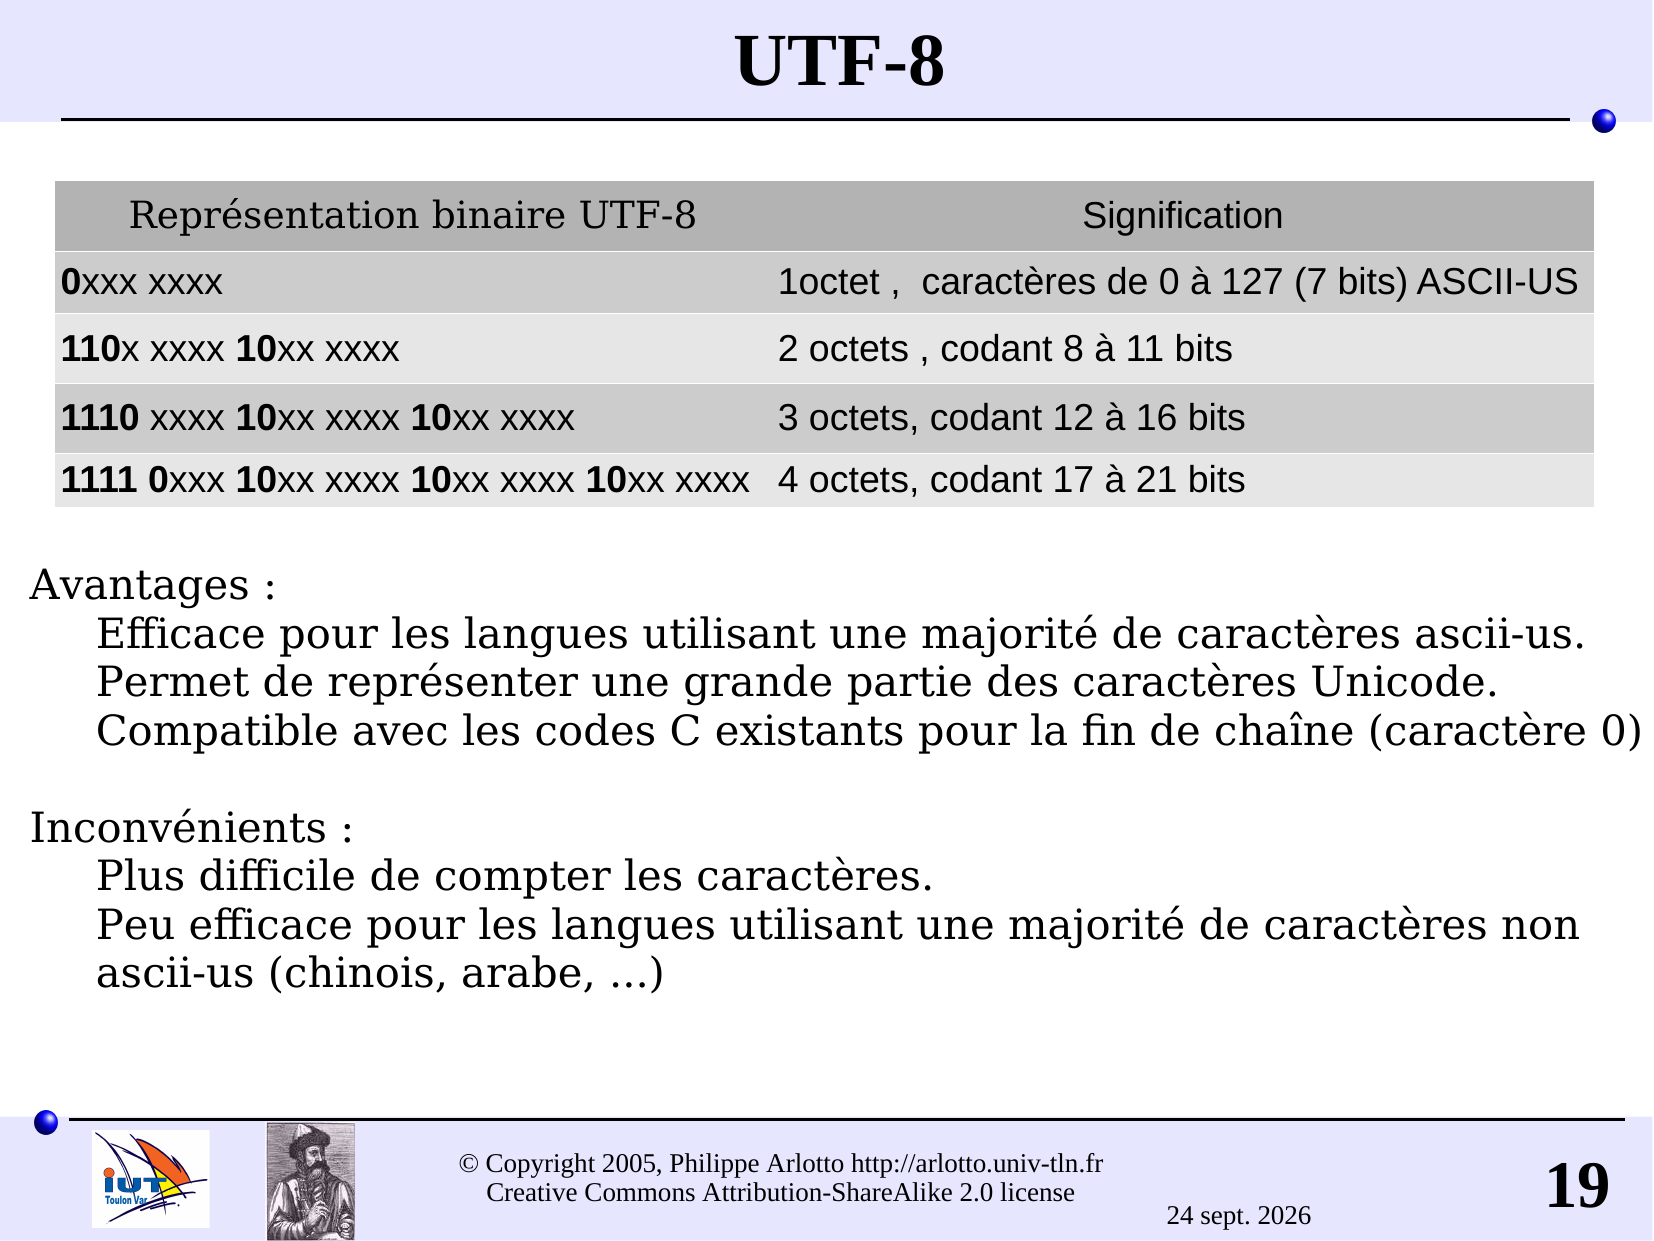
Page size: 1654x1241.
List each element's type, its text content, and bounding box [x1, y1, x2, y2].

title UTF-8 [95, 11, 1585, 110]
picture [265, 1122, 355, 1241]
table_cell 1111 0xxx 10xx xxxx 10xx xxxx 10xx xxxx [55, 454, 772, 507]
table_header Signification [772, 181, 1594, 251]
table_cell 110x xxxx 10xx xxxx [55, 314, 772, 383]
text_box Avantages : Efficace pour les langues utilisant une majorité de caractères ascii-us. Permet de représenter une grande partie des caractères Unicode. Compatible avec les codes C existants pour la fin de chaîne (caractère 0) Inconvénients : Plus difficile de compter les caractères. Peu efficace pour les langues utilisant une majorité de caractères non ascii-us (chinois, arabe, ...) [29, 561, 1646, 1095]
table_cell 0xxx xxxx [55, 252, 772, 313]
table_cell 1octet , caractères de 0 à 127 (7 bits) ASCII-US [772, 252, 1594, 313]
table_header Représentation binaire UTF-8 [55, 181, 772, 251]
table_cell 4 octets, codant 17 à 21 bits [772, 454, 1594, 507]
table_cell 2 octets , codant 8 à 11 bits [772, 314, 1594, 383]
table_cell 1110 xxxx 10xx xxxx 10xx xxxx [55, 384, 772, 453]
table_cell 3 octets, codant 12 à 16 bits [772, 384, 1594, 453]
